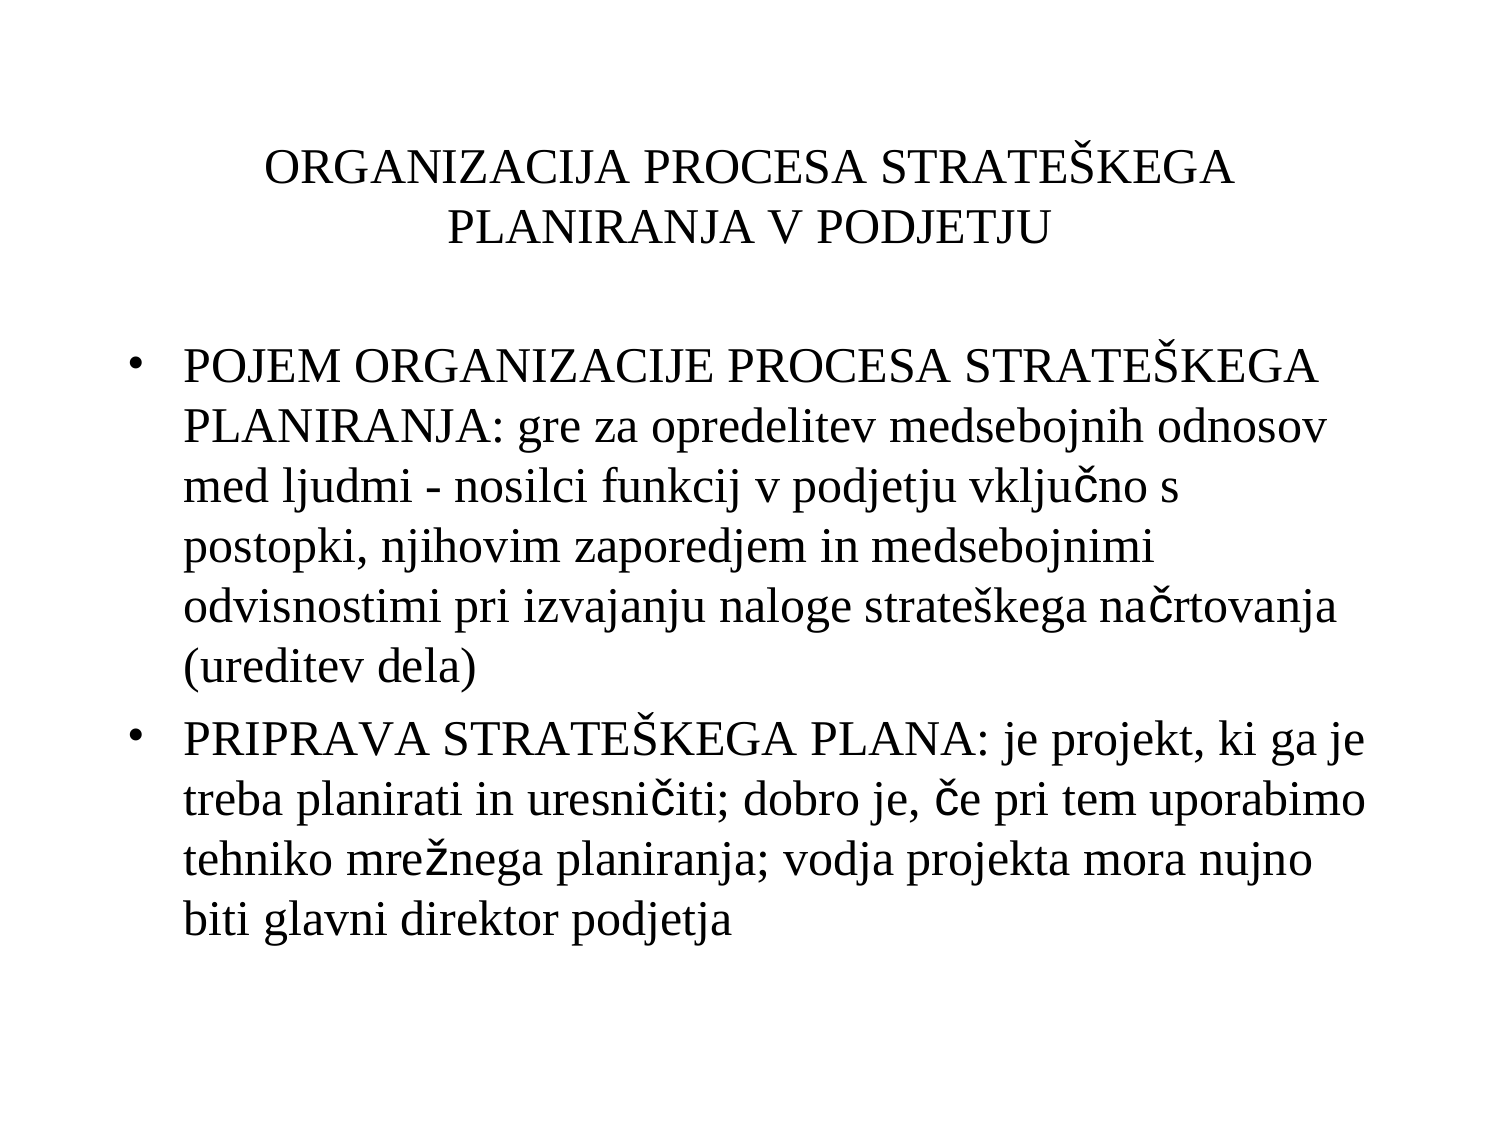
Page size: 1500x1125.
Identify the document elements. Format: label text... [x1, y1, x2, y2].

title ORGANIZACIJA PROCESA STRATEŠKEGA PLANIRANJA V PODJETJU [112, 99, 1388, 288]
list POJEM ORGANIZACIJE PROCESA STRATEŠKEGA PLANIRANJA: gre za opredelitev medsebojnih odnosov med ljudmi - nosilci funkcij v podjetju vključno s postopki, njihovim zaporedjem in medsebojnimi odvisnostimi pri izvajanju naloge strateškega načrtovanja (ureditev dela) PRIPRAVA STRATEŠKEGA PLANA: je projekt, ki ga je treba planirati in uresničiti; dobro je, če pri tem uporabimo tehniko mrežnega planiranja; vodja projekta mora nujno biti glavni direktor podjetja [112, 324, 1388, 1001]
